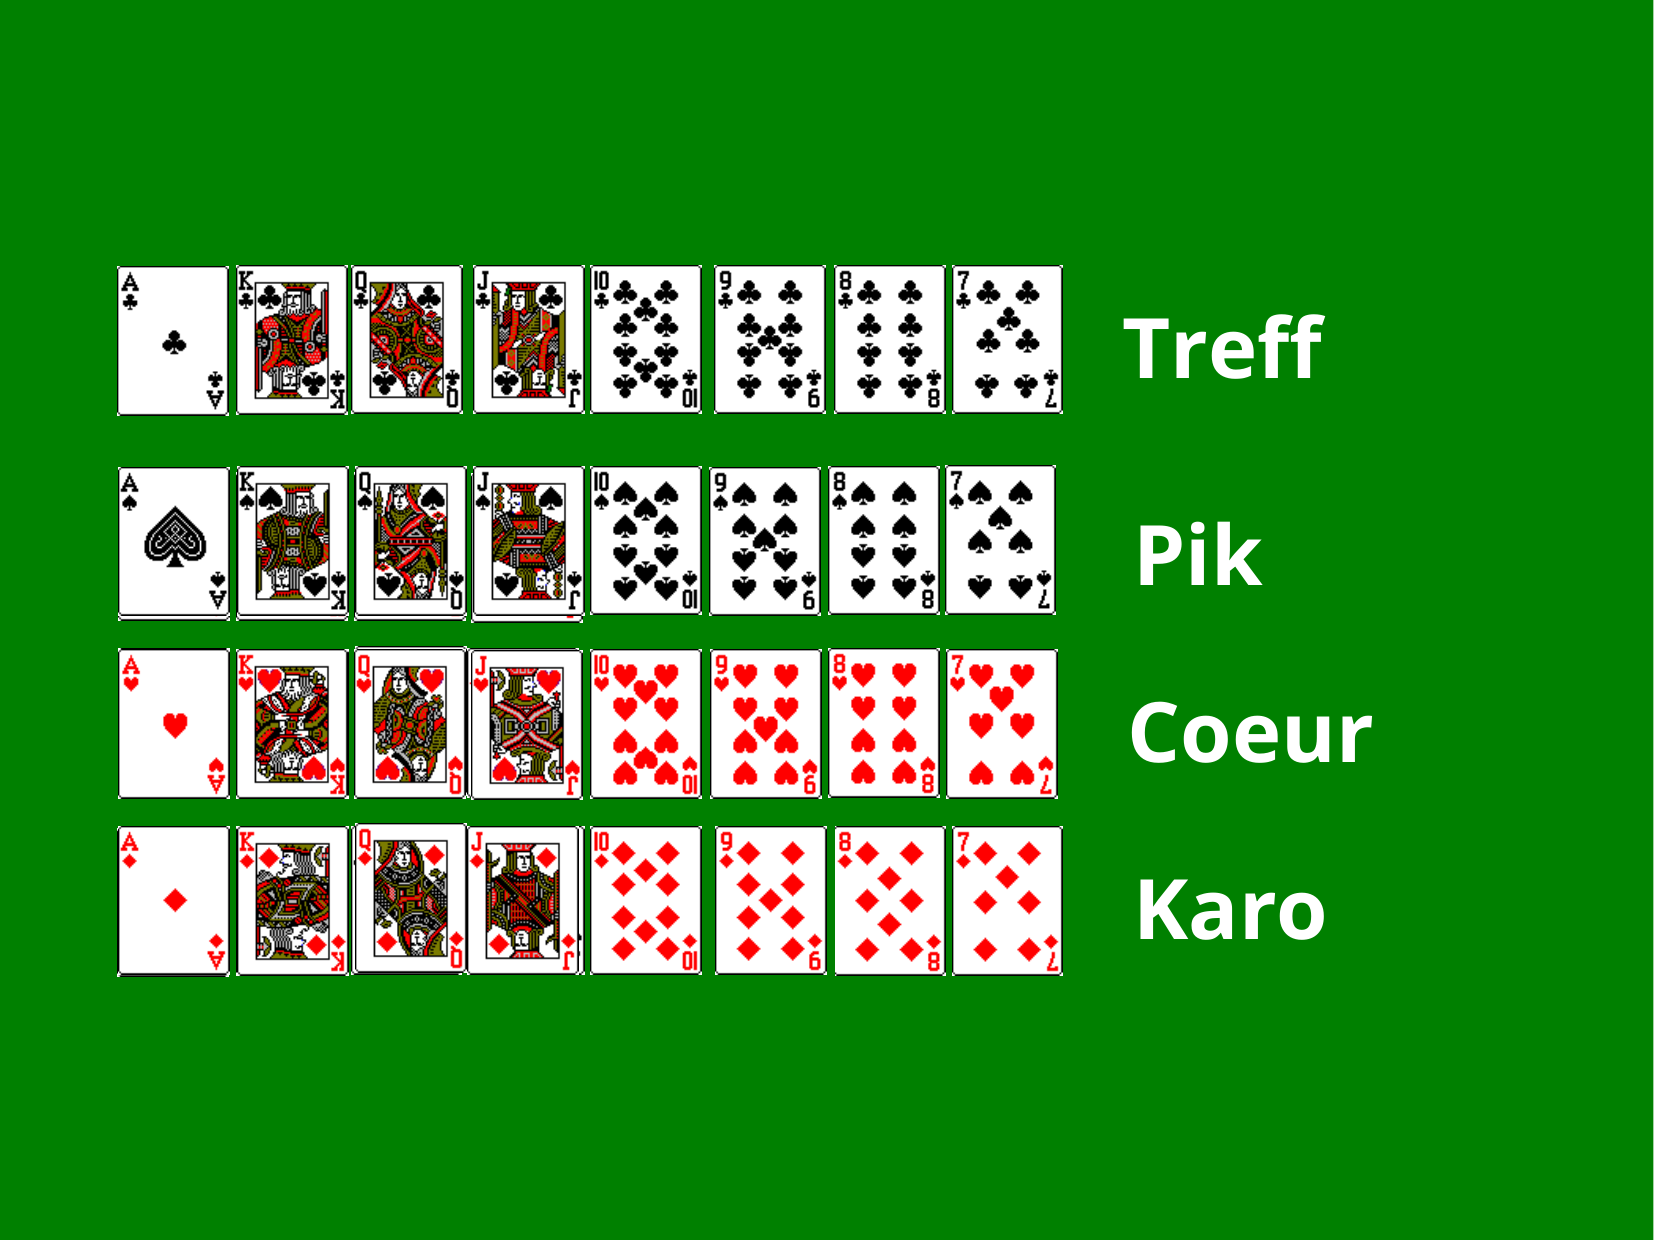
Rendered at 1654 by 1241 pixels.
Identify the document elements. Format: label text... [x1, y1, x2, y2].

picture [473, 265, 585, 414]
picture [835, 826, 946, 976]
text_box Pik [1133, 502, 1312, 603]
picture [117, 266, 229, 416]
picture [590, 265, 702, 414]
picture [351, 823, 585, 975]
picture [952, 826, 1063, 976]
picture [828, 466, 940, 615]
text_box Karo [1133, 856, 1341, 957]
text_box Treff [1122, 295, 1548, 493]
picture [710, 649, 822, 799]
picture [590, 826, 702, 975]
picture [236, 649, 349, 799]
picture [590, 649, 702, 799]
picture [714, 265, 826, 415]
picture [709, 467, 821, 616]
picture [828, 648, 940, 798]
picture [117, 826, 230, 977]
text_box Coeur [1127, 679, 1394, 780]
picture [236, 466, 349, 621]
picture [354, 646, 583, 800]
picture [834, 265, 946, 415]
picture [945, 465, 1056, 615]
picture [471, 466, 585, 623]
picture [590, 466, 702, 615]
picture [118, 467, 230, 621]
picture [351, 265, 463, 414]
picture [354, 466, 467, 621]
picture [236, 265, 348, 415]
picture [952, 265, 1063, 415]
picture [715, 826, 827, 975]
picture [946, 649, 1058, 799]
picture [236, 826, 349, 976]
picture [118, 648, 230, 799]
